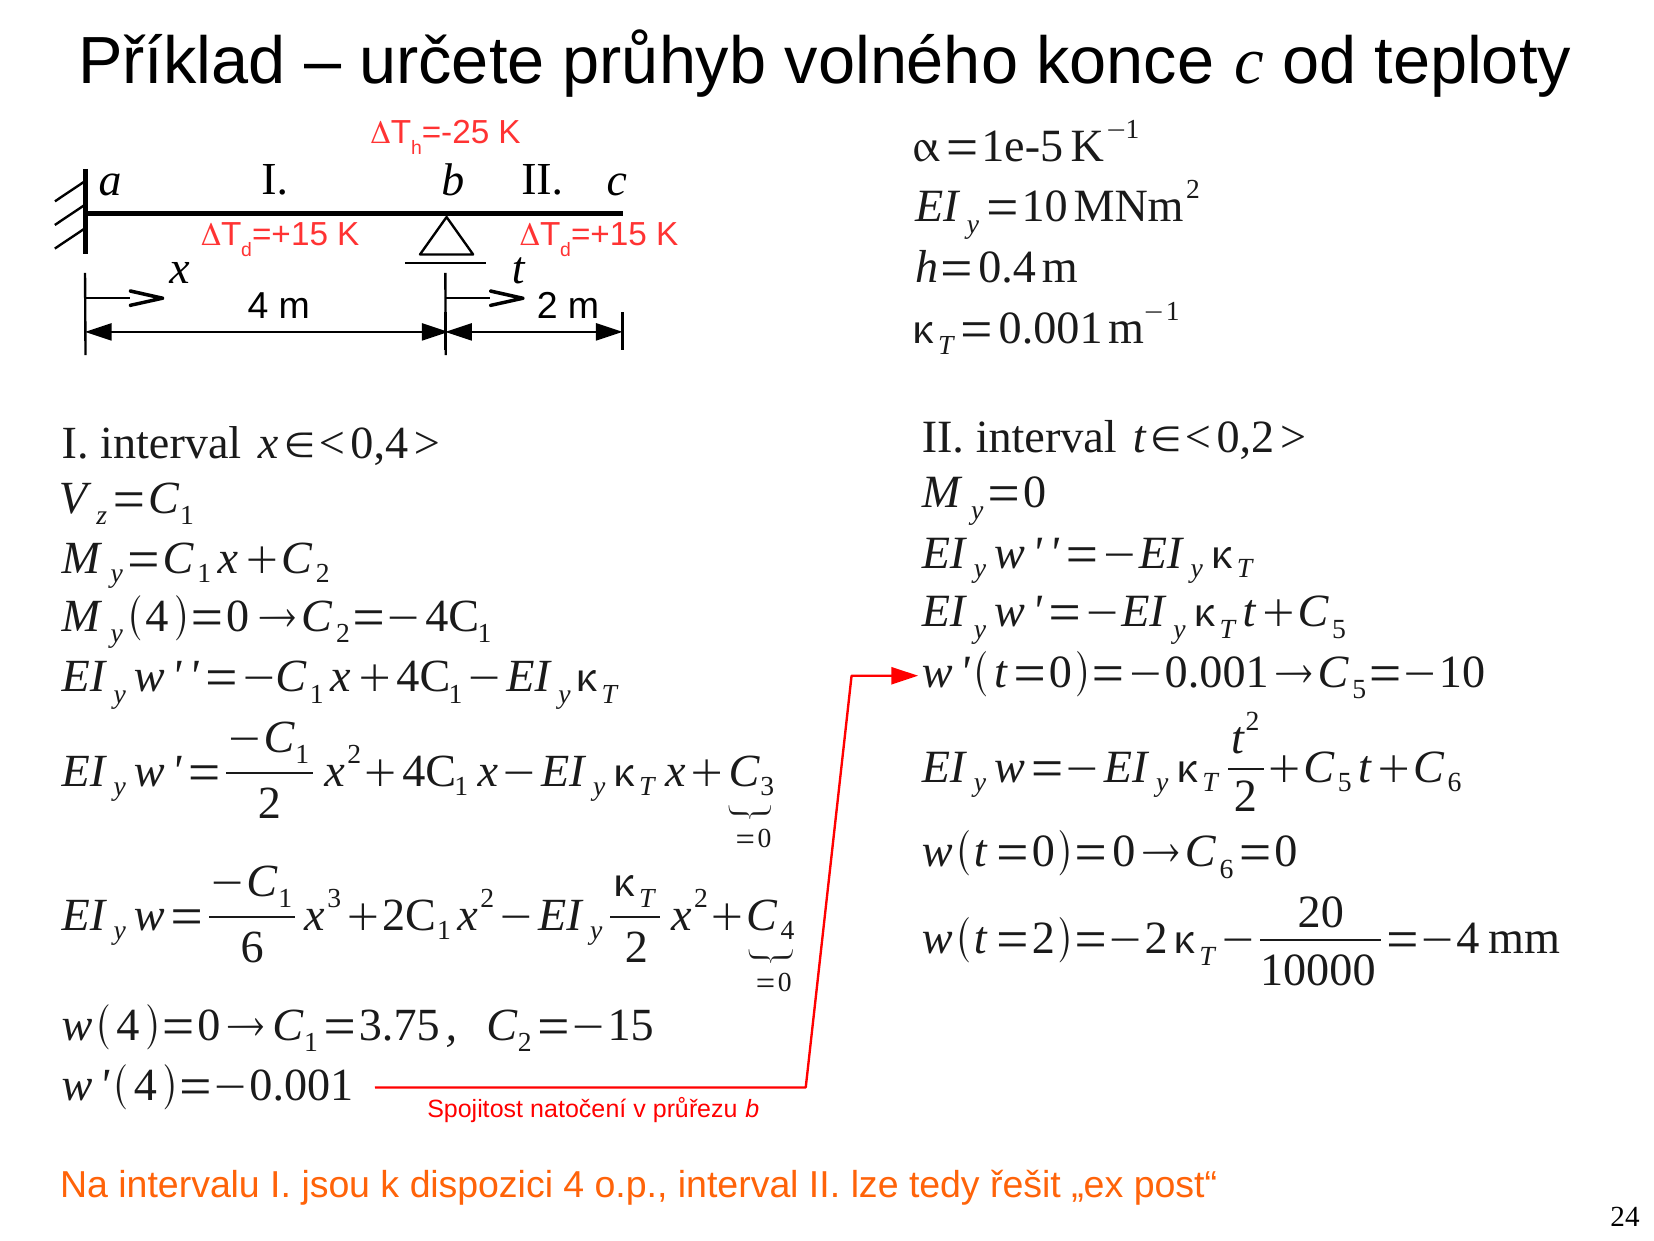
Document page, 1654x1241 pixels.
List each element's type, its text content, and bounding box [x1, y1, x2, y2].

text_box 4 m [232, 276, 325, 338]
text_box c [591, 147, 642, 208]
chart [901, 412, 1572, 996]
text_box DTh=-25 K [355, 106, 536, 172]
text_box [420, 218, 474, 255]
text_box I. [246, 146, 304, 208]
text_box Spojitost natočení v průřezu b [412, 1087, 801, 1135]
text_box DTd=+15 K [504, 208, 692, 274]
text_box II. [506, 146, 579, 208]
text_box x [154, 235, 210, 321]
text_box t [497, 235, 553, 321]
text_box 2 m [522, 276, 615, 338]
title Příklad – určete průhyb volného konce c od teploty [37, 8, 1613, 113]
text_box b [426, 172, 480, 218]
text_box a [83, 147, 137, 218]
text_box Na intervalu I. jsou k dispozici 4 o.p., interval II. lze tedy řešit „ex post“ [45, 1156, 1313, 1218]
chart [41, 418, 807, 1113]
text_box DTd=+15 K [186, 208, 373, 274]
chart [894, 115, 1212, 360]
